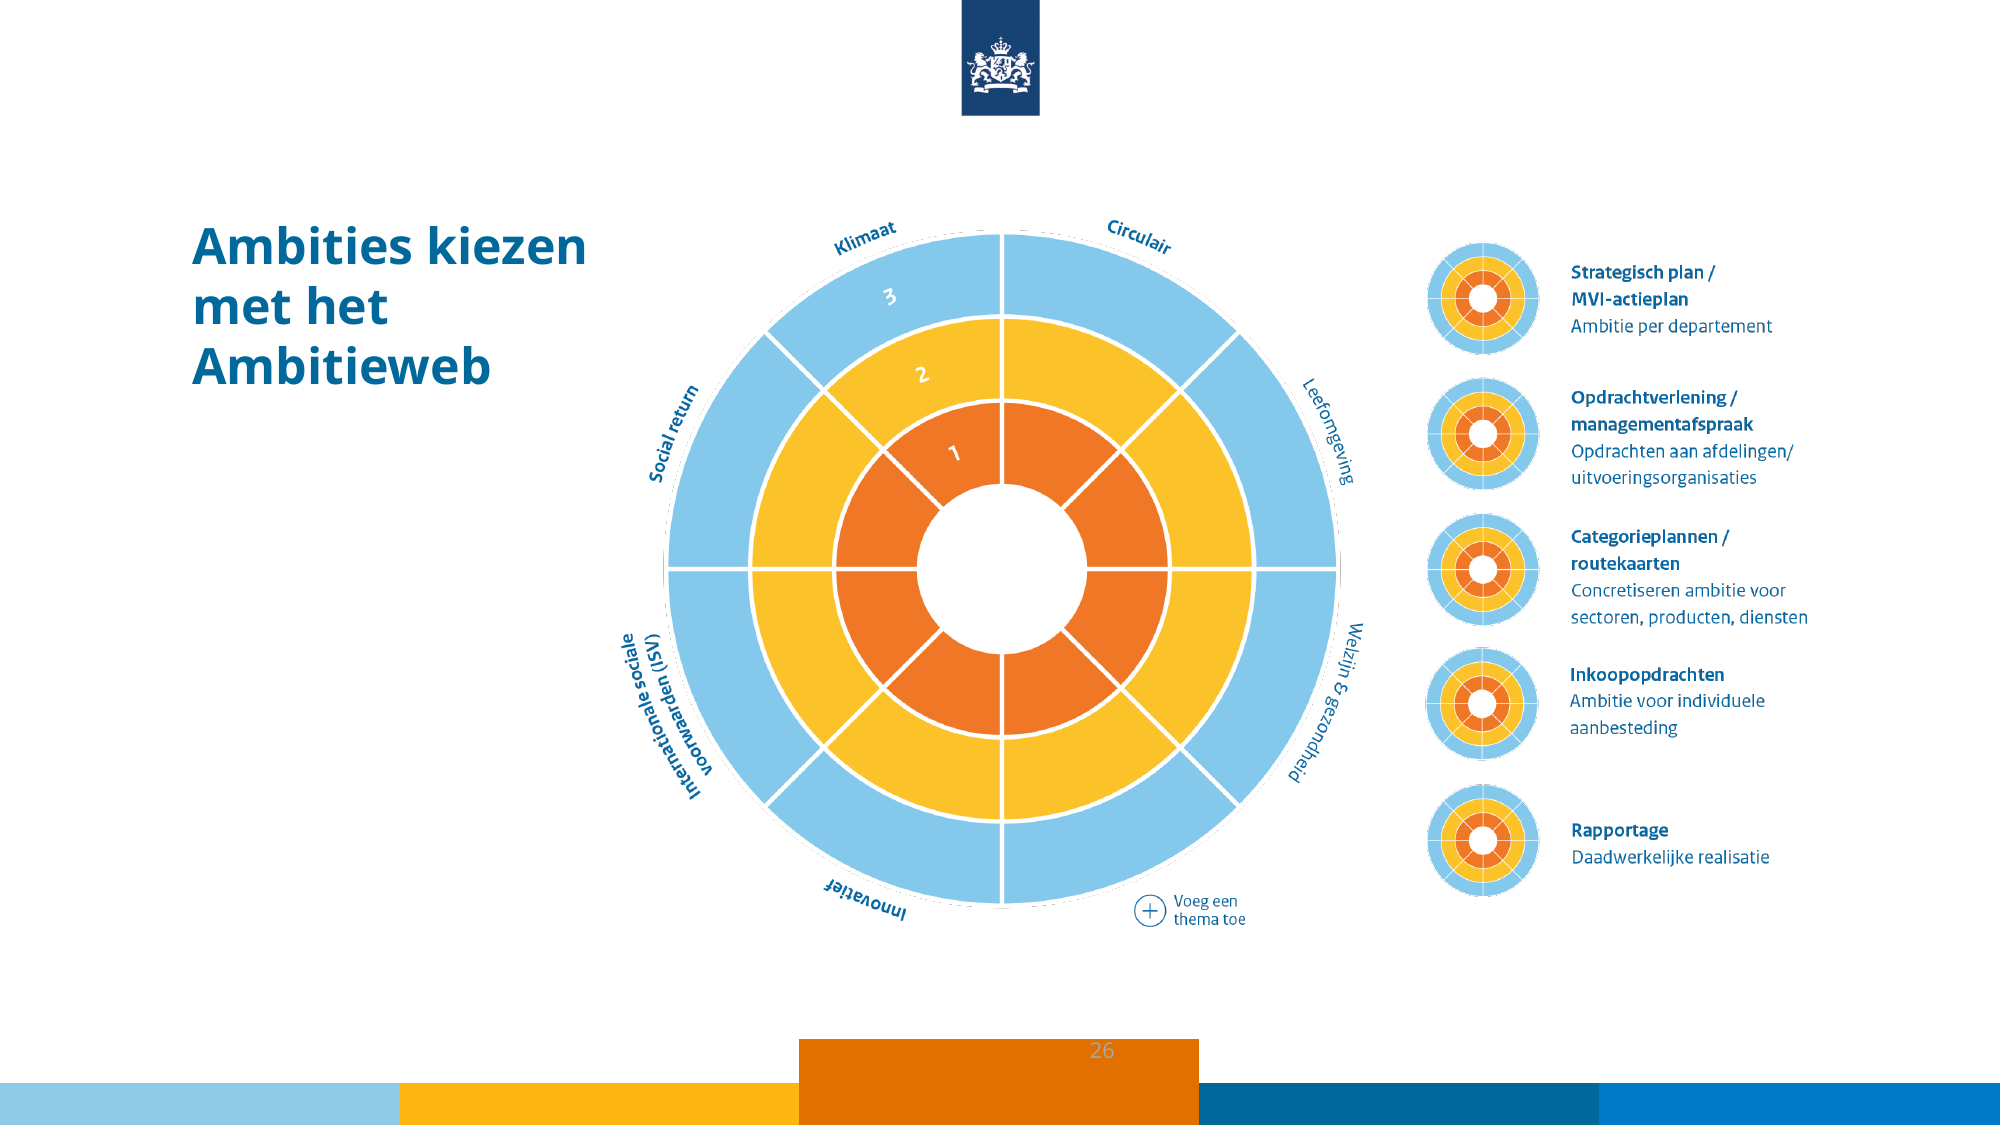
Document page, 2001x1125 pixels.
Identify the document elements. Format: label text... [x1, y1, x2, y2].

text_box 26 [1074, 1020, 1897, 1074]
text_box [0, 1039, 2000, 1125]
picture [588, 156, 1892, 997]
text_box Ambities kiezen met het Ambitieweb [177, 206, 588, 404]
